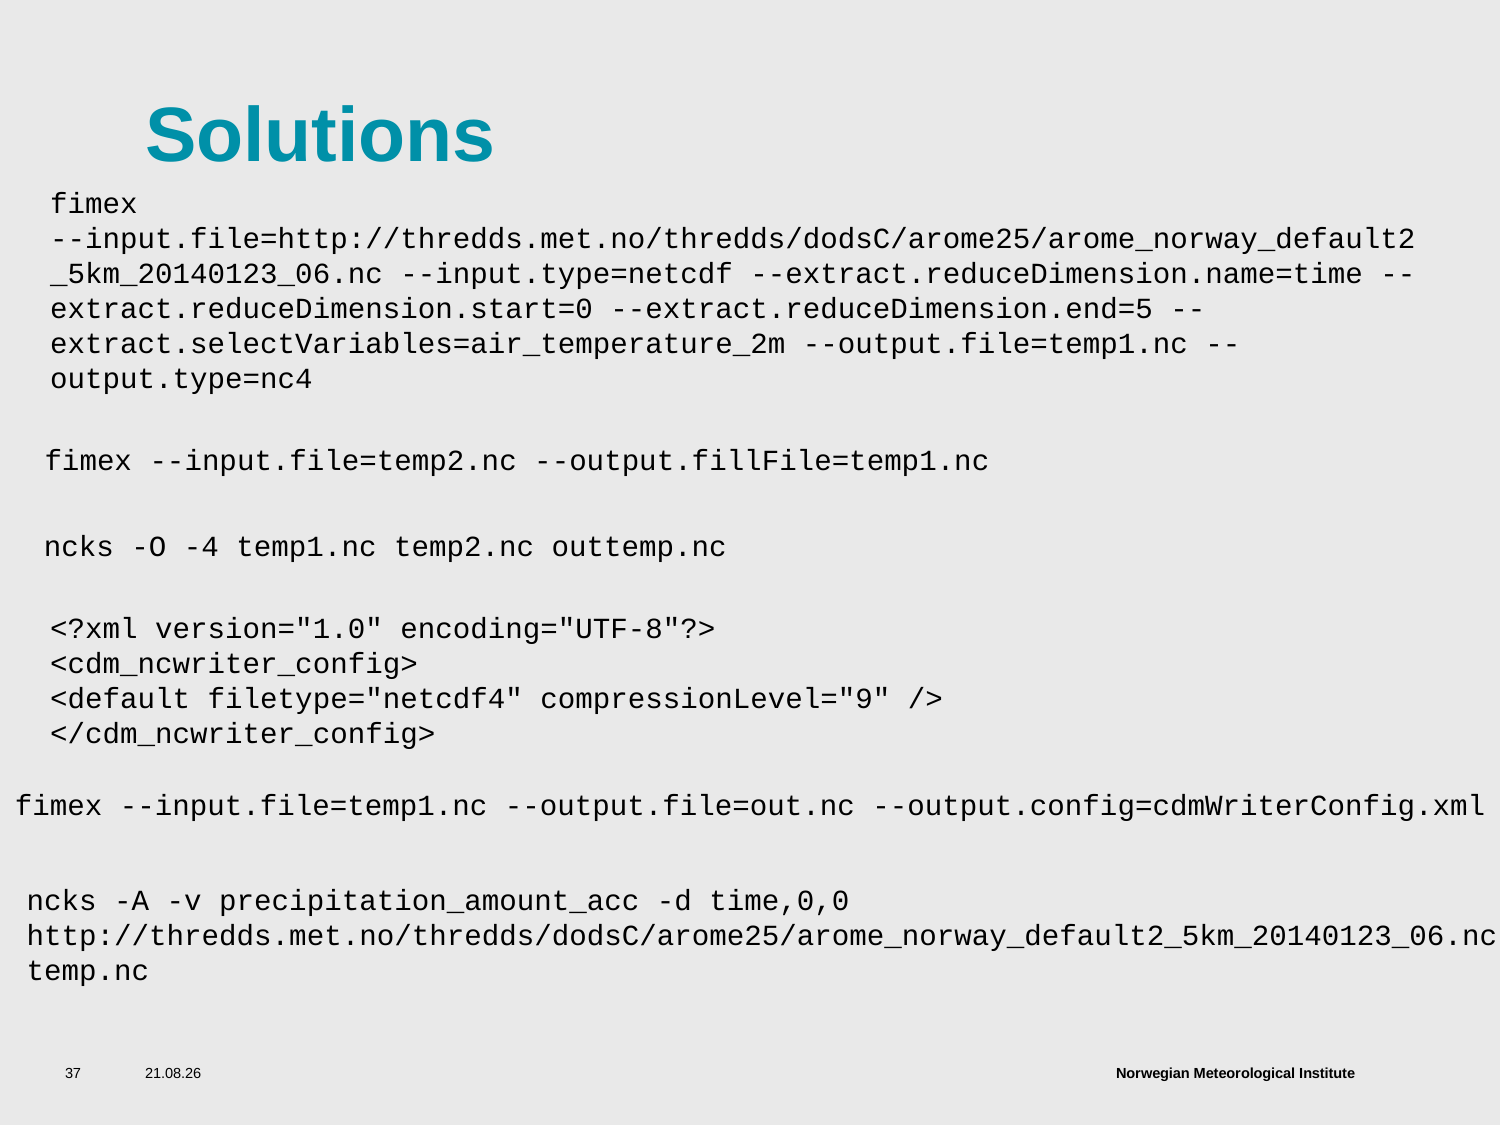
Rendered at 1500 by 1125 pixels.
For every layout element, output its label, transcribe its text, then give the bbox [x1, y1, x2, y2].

text_box fimex --input.file=http://thredds.met.no/thredds/dodsC/arome25/arome_norway_default2_5km_20140123_06.nc --input.type=netcdf --extract.reduceDimension.name=time --extract.reduceDimension.start=0 --extract.reduceDimension.end=5 --extract.selectVariables=air_temperature_2m --output.file=temp1.nc --output.type=nc4 [35, 177, 1441, 402]
title Solutions [145, 83, 1355, 177]
text_box fimex --input.file=temp1.nc --output.file=out.nc --output.config=cdmWriterConfig.xml [0, 778, 1500, 864]
text_box <?xml version="1.0" encoding="UTF-8"?> <cdm_ncwriter_config> <default filetype="netcdf4" compressionLevel="9" /> </cdm_ncwriter_config> [35, 602, 1197, 758]
text_box fimex --input.file=temp2.nc --output.fillFile=temp1.nc [29, 433, 1229, 494]
text_box ncks -A -v precipitation_amount_acc -d time,0,0 http://thredds.met.no/thredds/dodsC/arome25/arome_norway_default2_5km_20140123_06.nc temp.nc [11, 874, 1500, 1024]
text_box ncks -O -4 temp1.nc temp2.nc outtemp.nc [29, 519, 1004, 570]
